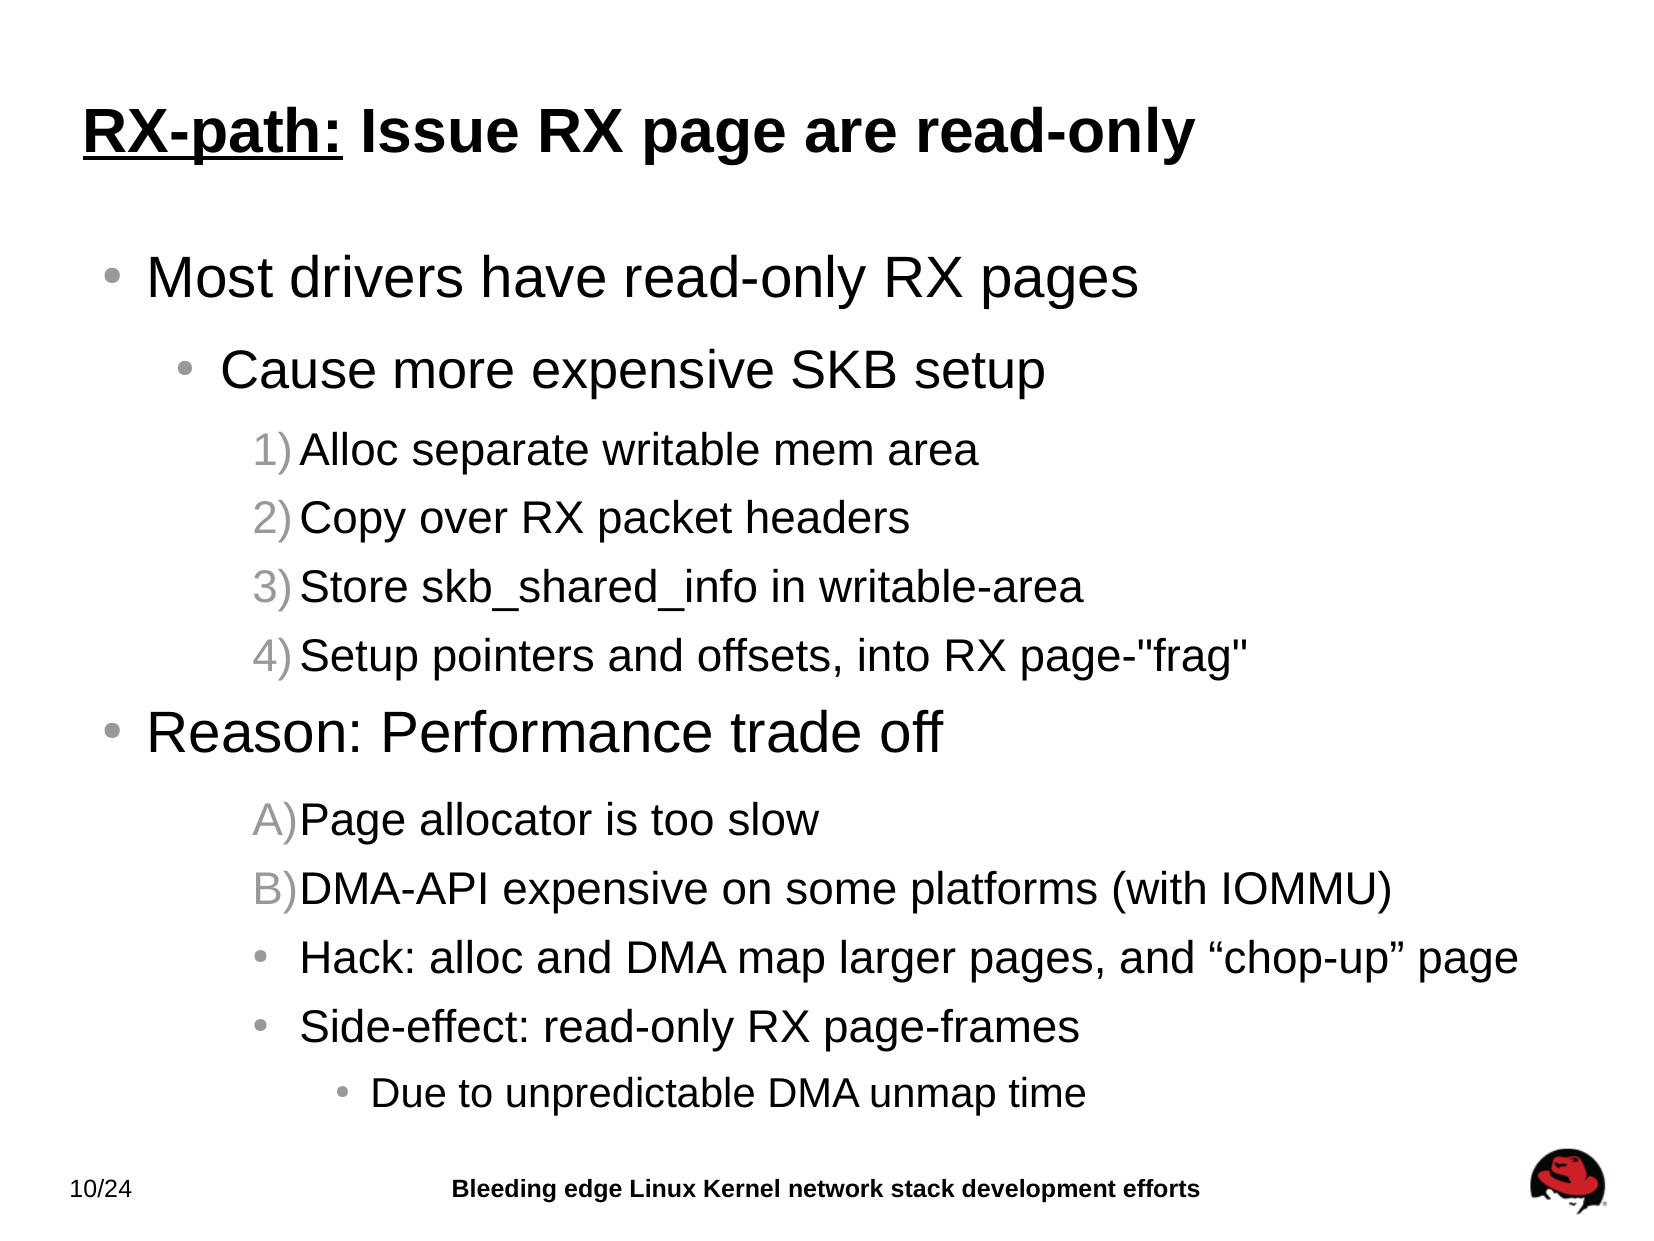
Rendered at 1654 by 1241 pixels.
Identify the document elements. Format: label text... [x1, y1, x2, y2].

list Most drivers have read-only RX pages Cause more expensive SKB setup Alloc separate writable mem area Copy over RX packet headers Store skb_shared_info in writable-area Setup pointers and offsets, into RX page-"frag" Reason: Performance trade off Page allocator is too slow DMA-API expensive on some platforms (with IOMMU) Hack: alloc and DMA map larger pages, and “chop-up” page Side-effect: read-only RX page-frames Due to unpredictable DMA unmap time [86, 244, 1576, 1117]
picture [1529, 1146, 1613, 1224]
title RX-path: Issue RX page are read-only [82, 37, 1571, 226]
